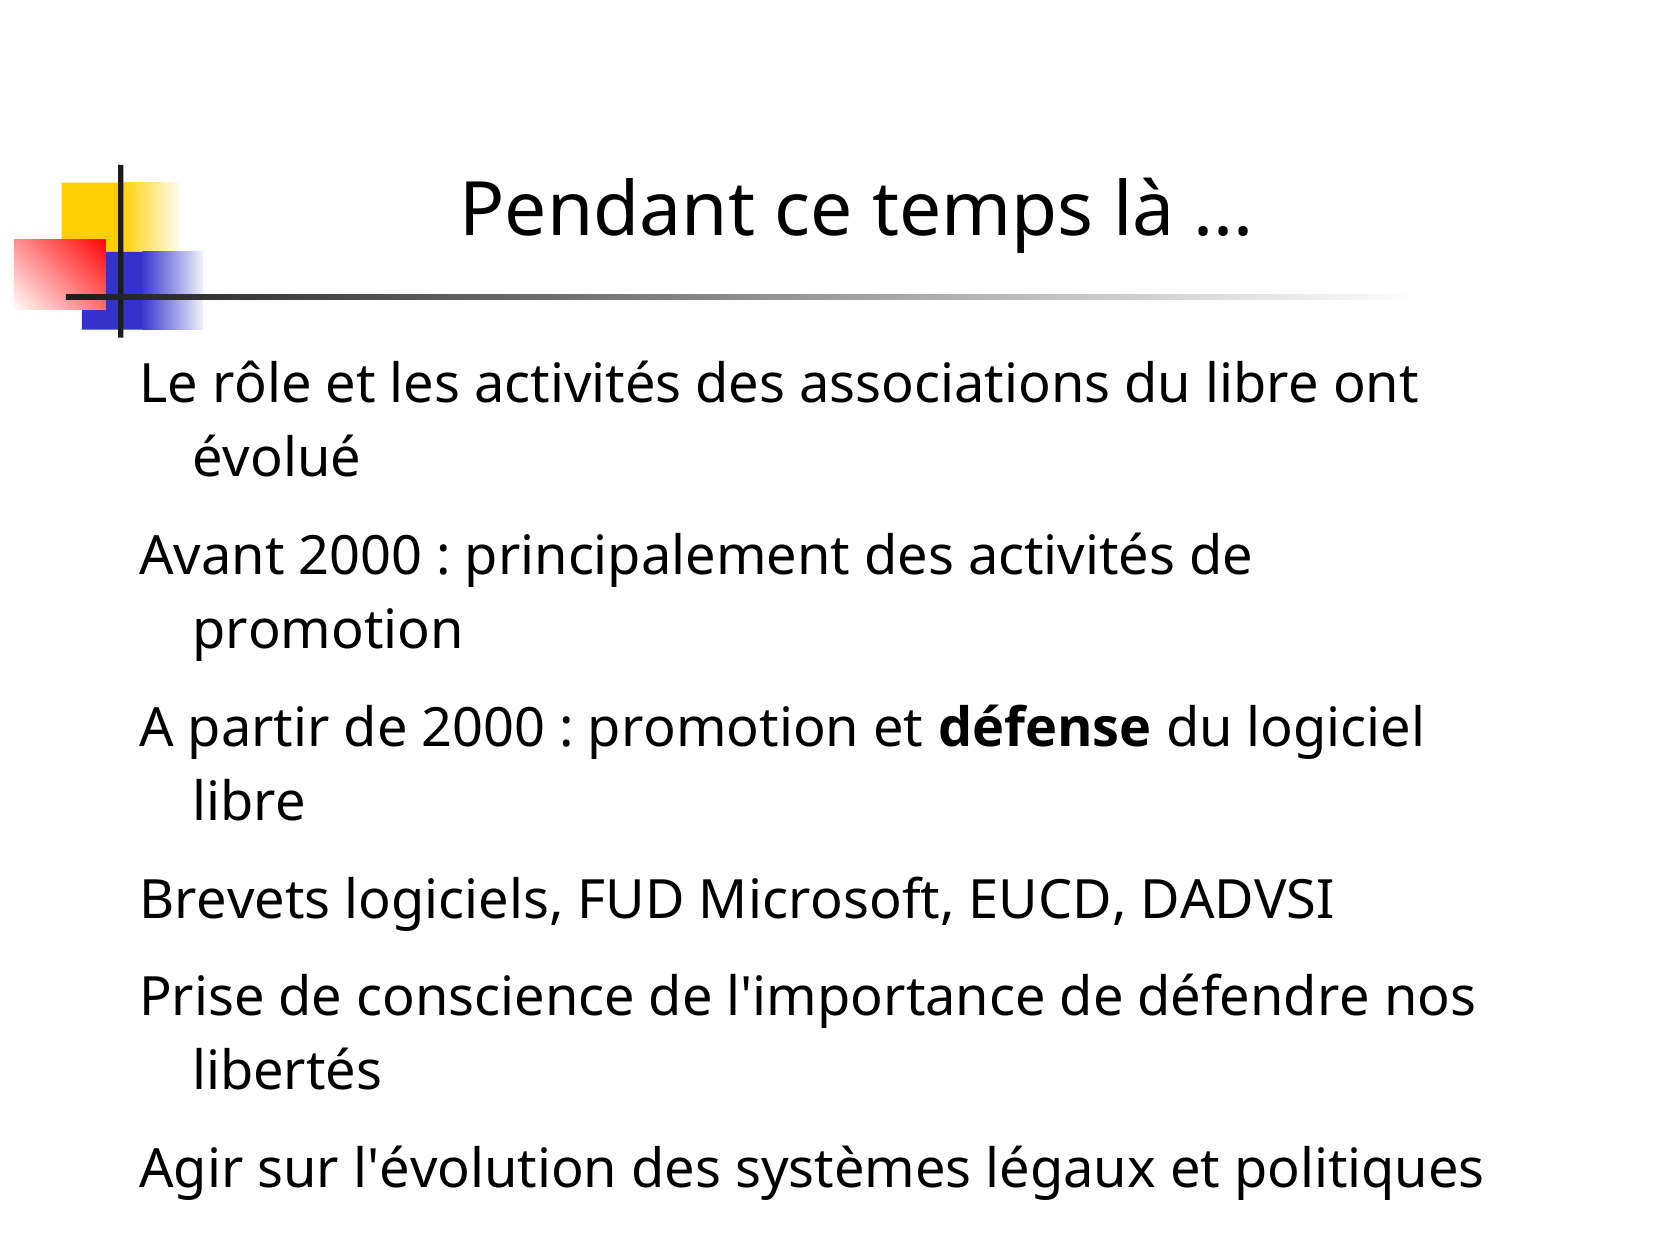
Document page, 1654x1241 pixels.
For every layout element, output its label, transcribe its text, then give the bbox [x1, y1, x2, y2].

list Le rôle et les activités des associations du libre ont évolué Avant 2000 : principalement des activités de promotion A partir de 2000 : promotion et défense du logiciel libre Brevets logiciels, FUD Microsoft, EUCD, DADVSI Prise de conscience de l'importance de défendre nos libertés Agir sur l'évolution des systèmes légaux et politiques [121, 344, 1534, 1191]
title Pendant ce temps là ... [121, 110, 1534, 303]
